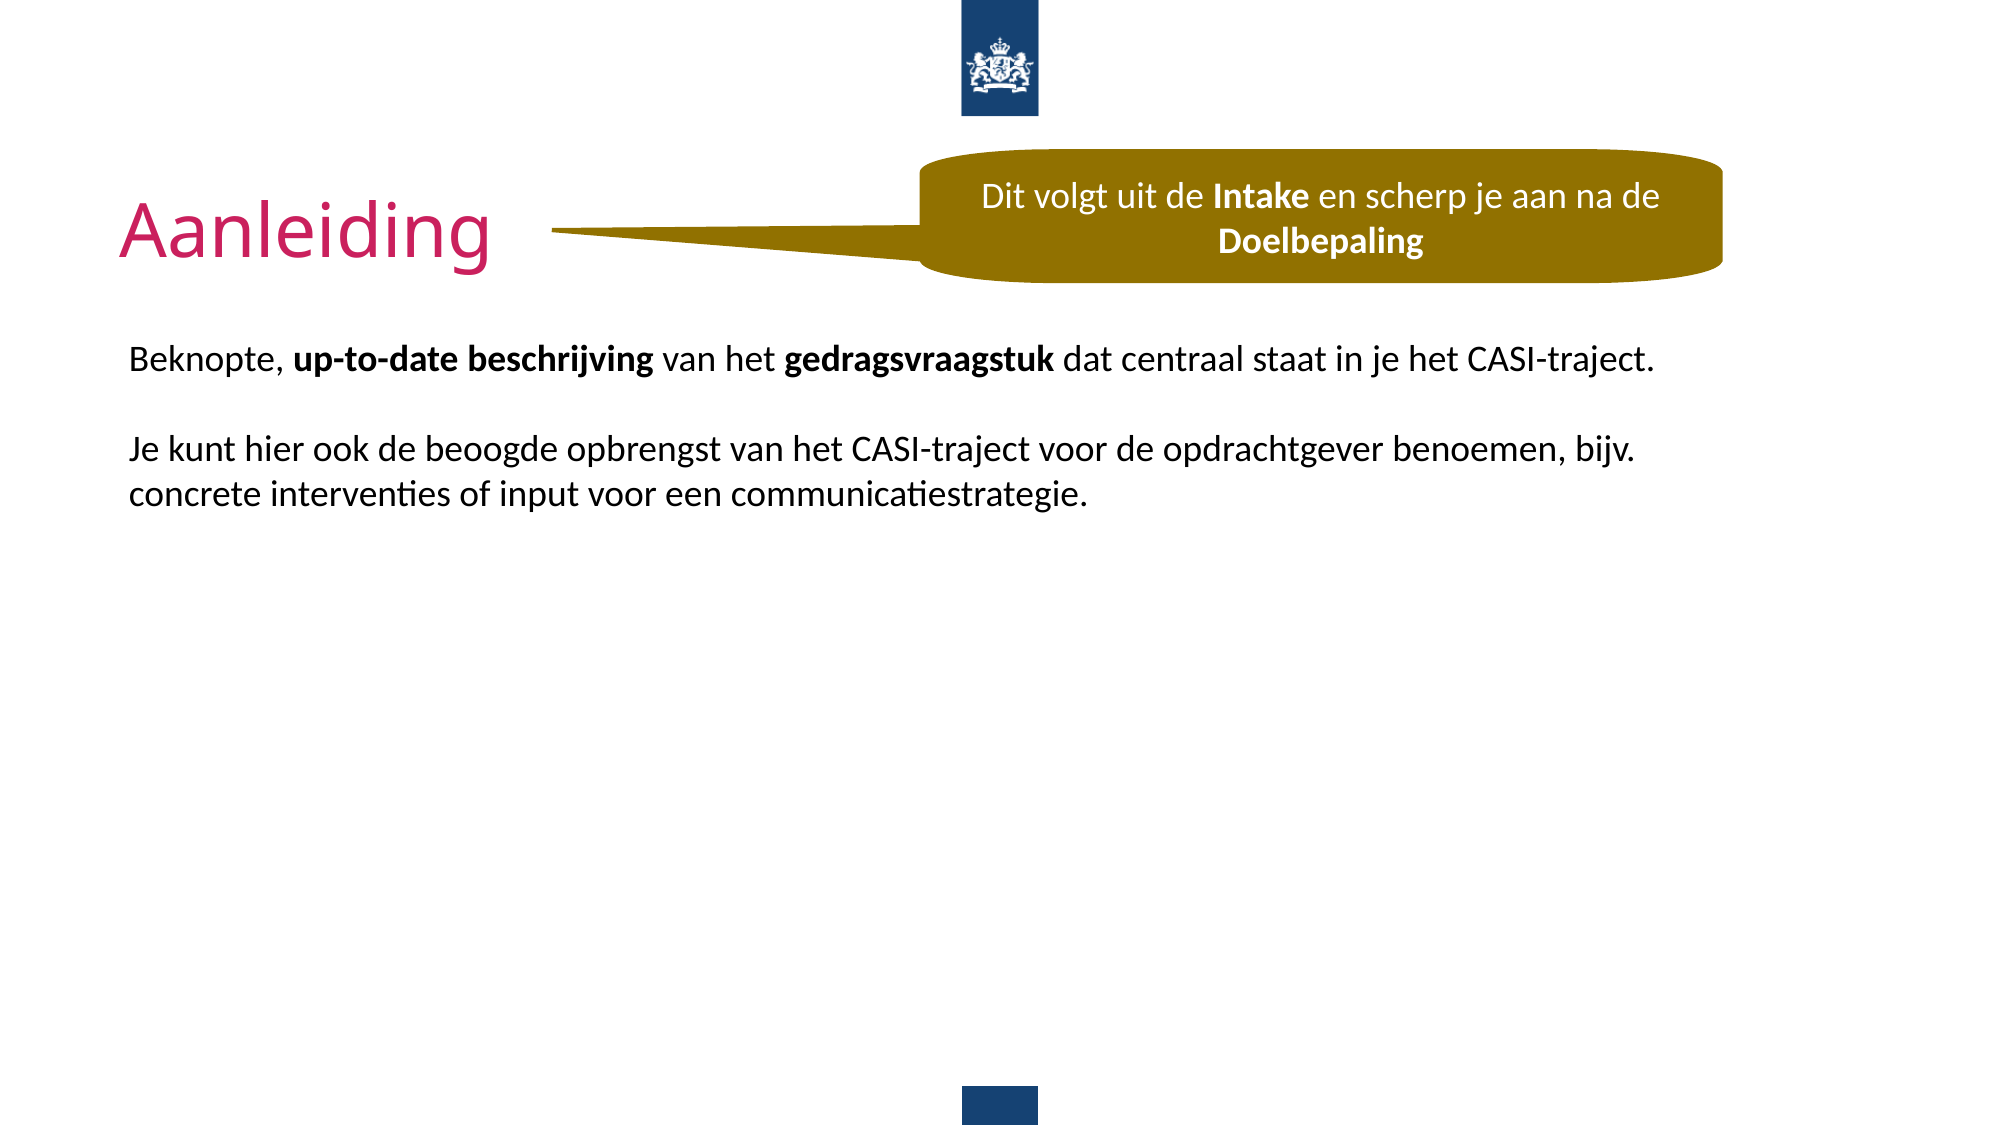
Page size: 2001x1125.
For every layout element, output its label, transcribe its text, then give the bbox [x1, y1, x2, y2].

text_box Dit volgt uit de Intake en scherp je aan na de Doelbepaling [551, 151, 1721, 282]
text_box Aanleiding [104, 125, 1897, 281]
text_box Beknopte, up-to-date beschrijving van het gedragsvraagstuk dat centraal staat in je het CASI-traject. Je kunt hier ook de beoogde opbrengst van het CASI-traject voor de opdrachtgever benoemen, bijv. concrete interventies of input voor een communicatiestrategie. [114, 326, 1683, 1035]
